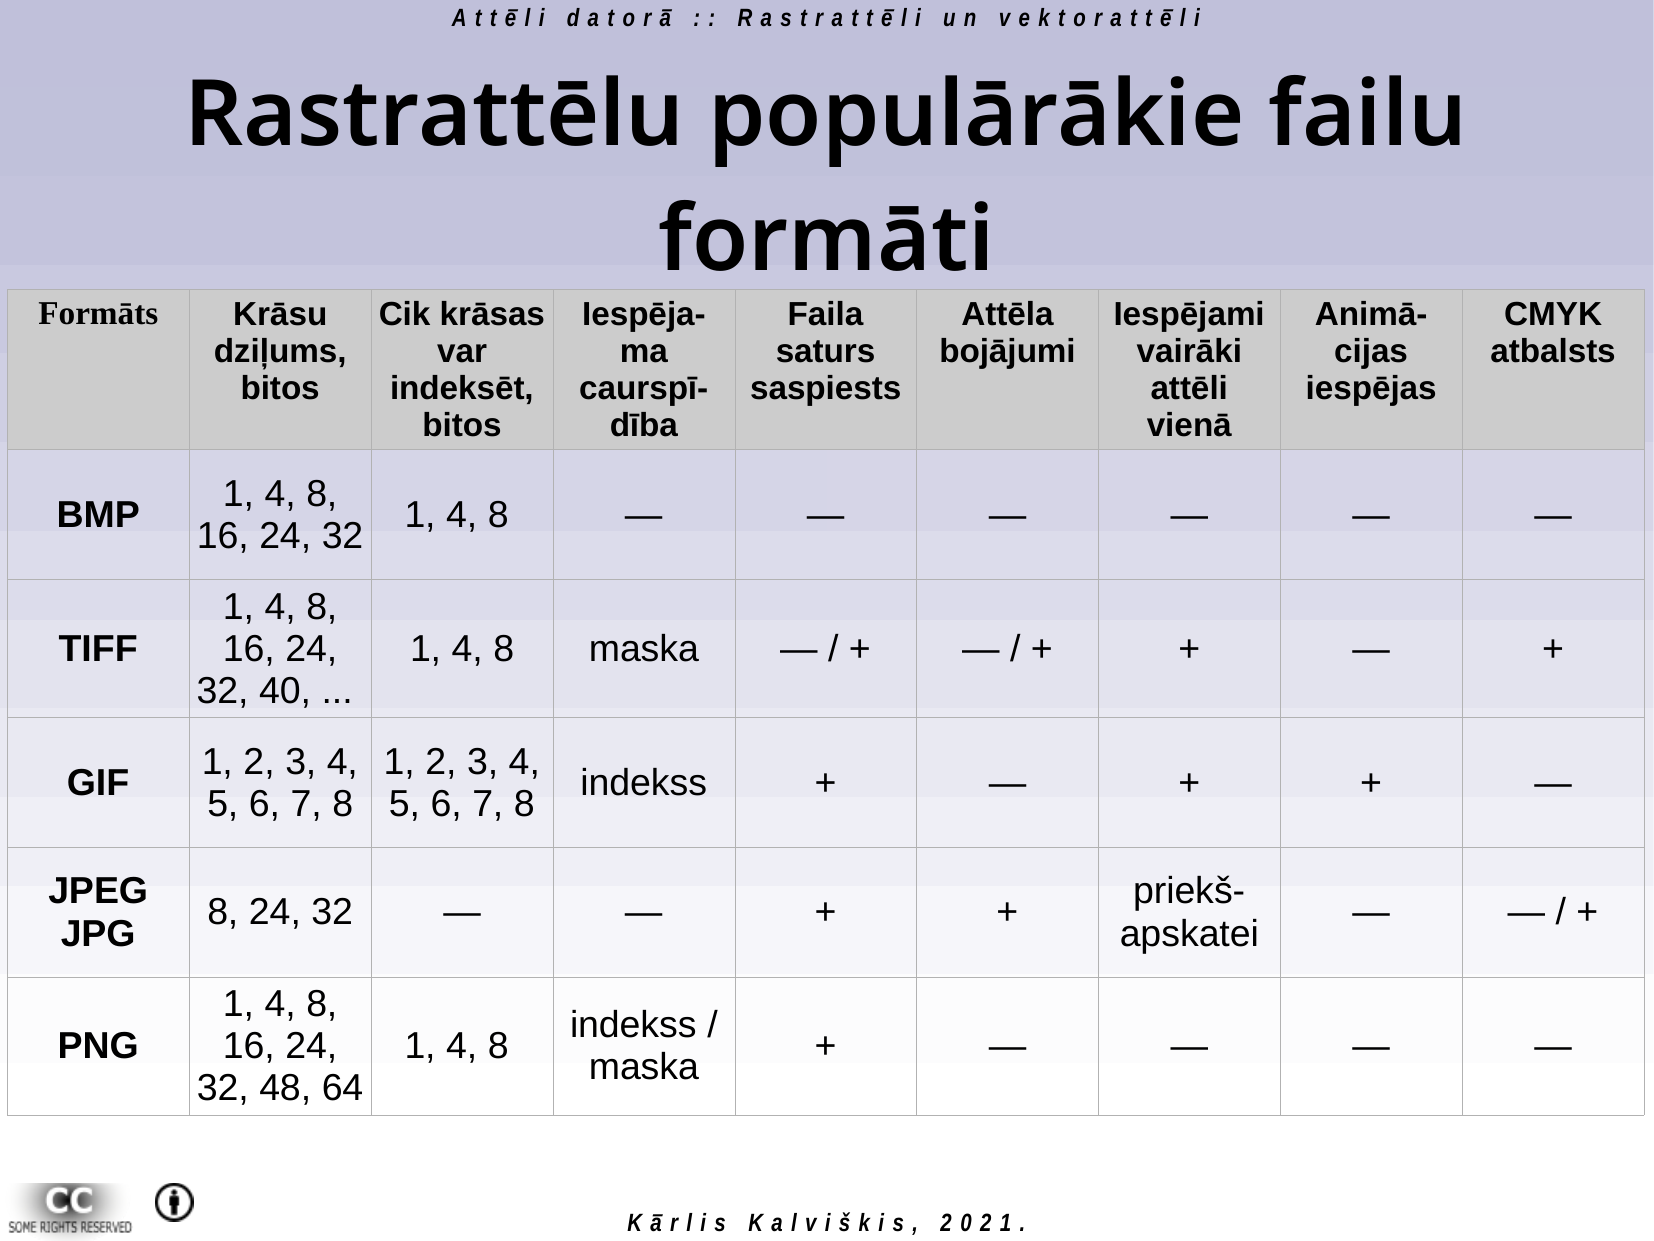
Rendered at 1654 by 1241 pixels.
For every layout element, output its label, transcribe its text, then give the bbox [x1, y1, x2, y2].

table_cell 8, 24, 32 [190, 848, 371, 977]
table_cell + [1099, 580, 1280, 717]
table_cell — [1281, 848, 1462, 977]
table_cell — [1281, 978, 1462, 1115]
table_cell — [554, 848, 735, 977]
table_cell — [1281, 450, 1462, 579]
picture [0, 0, 1654, 1241]
table_header Iespēja-ma caurspī-dība [554, 296, 735, 449]
table_cell 1, 4, 8, 16, 24, 32, 48, 64 [190, 978, 371, 1115]
table_header Animā-cijas iespējas [1281, 296, 1462, 449]
table_cell + [1281, 718, 1462, 847]
table_cell 1, 2, 3, 4, 5, 6, 7, 8 [372, 718, 553, 847]
table_cell + [917, 848, 1098, 977]
table_cell — [372, 848, 553, 977]
table_header Faila saturs saspiests [736, 296, 916, 449]
table_cell + [736, 718, 916, 847]
table_header Attēla bojājumi [917, 296, 1098, 449]
table_cell — / + [1463, 848, 1644, 977]
table_cell — [1099, 450, 1280, 579]
table_cell 1, 4, 8, 16, 24, 32, 40, ... [190, 580, 371, 717]
table_cell + [1463, 580, 1644, 717]
table_cell BMP [8, 450, 189, 579]
table_cell — [917, 718, 1098, 847]
table_cell + [736, 848, 916, 977]
table_header Cik krāsas var indeksēt, bitos [372, 296, 553, 449]
table_cell — [1099, 978, 1280, 1115]
table_header Krāsu dziļums, bitos [190, 296, 371, 449]
table_cell — [1281, 580, 1462, 717]
table_cell 1, 4, 8 [372, 978, 553, 1115]
table_header Iespējami vairāki attēli vienā [1099, 296, 1280, 449]
table_cell TIFF [8, 580, 189, 717]
table_cell 1, 4, 8, 16, 24, 32 [190, 450, 371, 579]
table_cell — [736, 450, 916, 579]
table_cell — / + [917, 580, 1098, 717]
table_cell 1, 4, 8 [372, 580, 553, 717]
table_cell 1, 4, 8 [372, 450, 553, 579]
table_cell maska [554, 580, 735, 717]
table_cell 1, 2, 3, 4, 5, 6, 7, 8 [190, 718, 371, 847]
table_header CMYK atbalsts [1463, 290, 1644, 449]
table_cell priekš-apskatei [1099, 848, 1280, 977]
table_cell — [1463, 450, 1644, 579]
table_cell + [736, 978, 916, 1115]
table_cell — [1463, 718, 1644, 847]
table_cell — / + [736, 580, 916, 717]
title Rastrattēlu populārākie failu formāti [29, 49, 1625, 296]
table_cell GIF [8, 718, 189, 847]
table_header Formāts [8, 290, 189, 449]
table_cell — [1463, 978, 1644, 1115]
table_cell — [917, 450, 1098, 579]
table_cell PNG [8, 978, 189, 1115]
table_cell — [917, 978, 1098, 1115]
table_cell + [1099, 718, 1280, 847]
table_cell indekss / maska [554, 978, 735, 1115]
table_cell JPEG JPG [8, 848, 189, 977]
table_cell — [554, 450, 735, 579]
table_cell indekss [554, 718, 735, 847]
